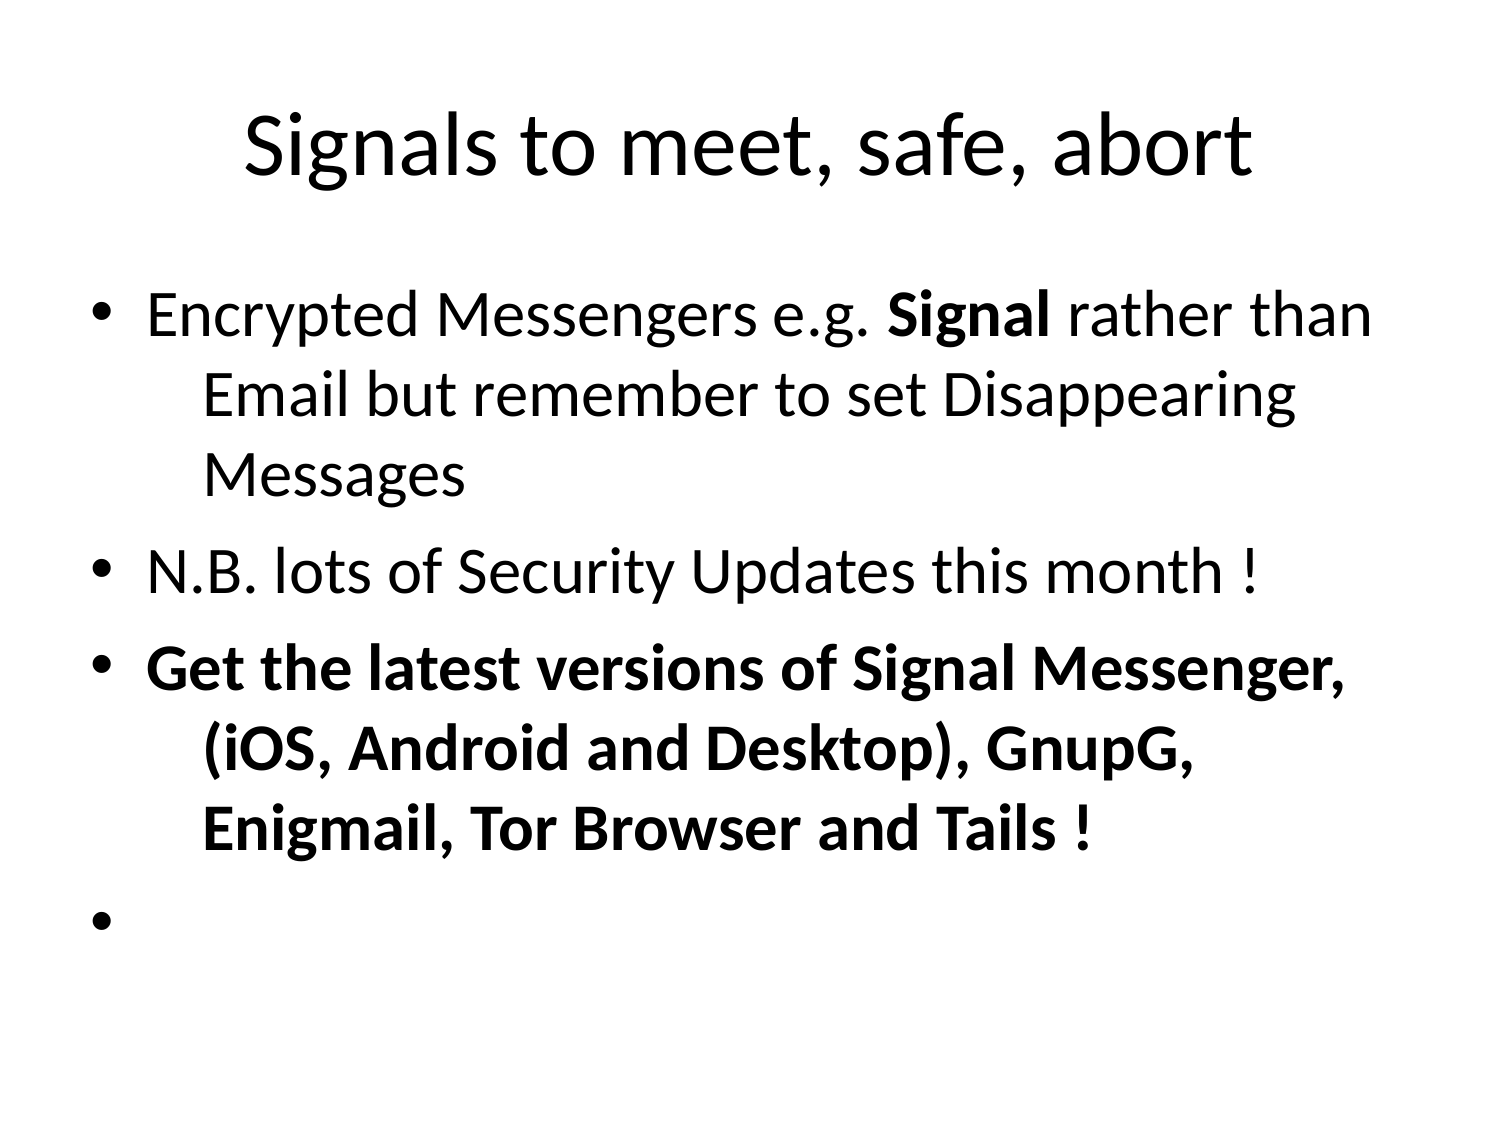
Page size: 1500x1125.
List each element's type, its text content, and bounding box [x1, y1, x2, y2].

list Encrypted Messengers e.g. Signal rather than Email but remember to set Disappearing Messages N.B. lots of Security Updates this month ! Get the latest versions of Signal Messenger, (iOS, Android and Desktop), GnupG, Enigmail, Tor Browser and Tails ! [75, 262, 1426, 1005]
title Signals to meet, safe, abort [75, 45, 1426, 233]
